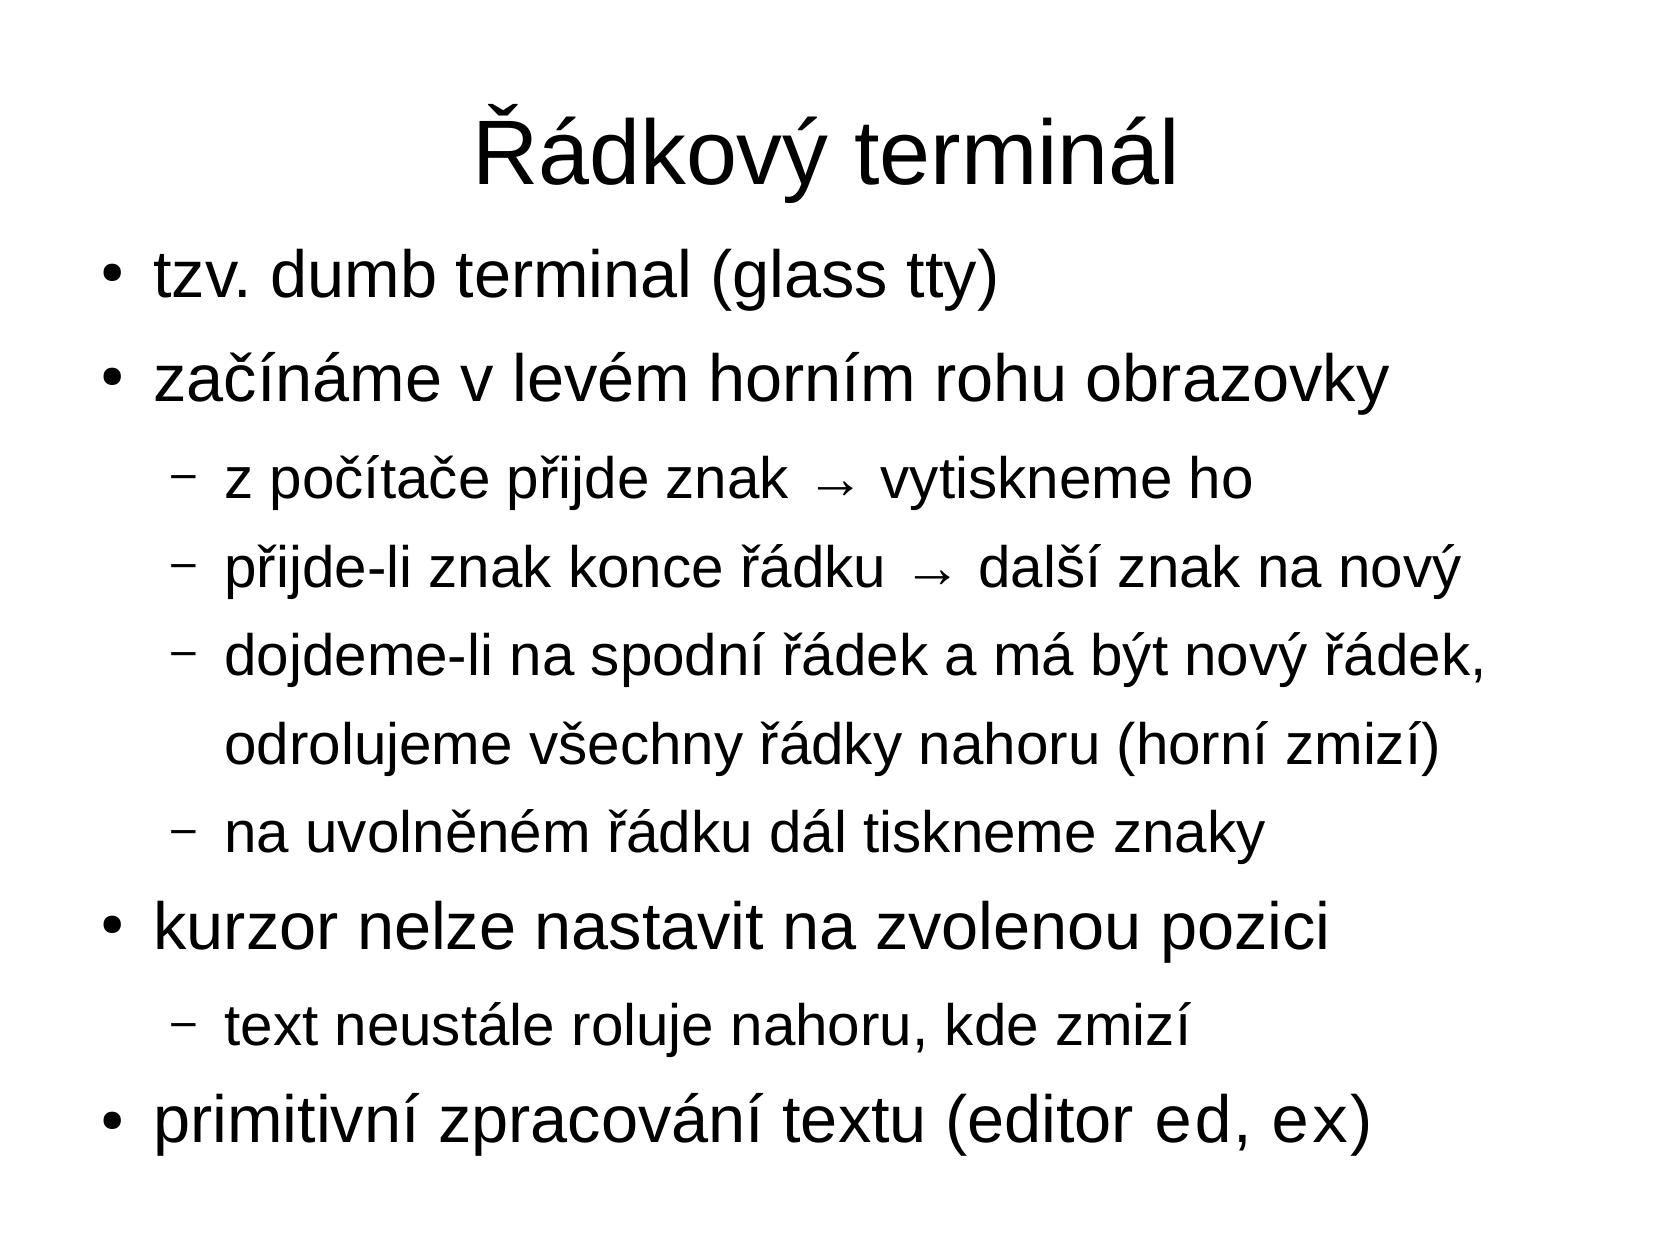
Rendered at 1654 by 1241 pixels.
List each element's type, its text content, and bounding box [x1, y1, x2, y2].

list tzv. dumb terminal (glass tty) začínáme v levém horním rohu obrazovky z počítače přijde znak → vytiskneme ho přijde-li znak konce řádku → další znak na nový dojdeme-li na spodní řádek a má být nový řádek, odrolujeme všechny řádky nahoru (horní zmizí) na uvolněném řádku dál tiskneme znaky kurzor nelze nastavit na zvolenou pozici text neustále roluje nahoru, kde zmizí primitivní zpracování textu (editor ed, ex) [82, 237, 1571, 1163]
title Řádkový terminál [82, 56, 1571, 237]
